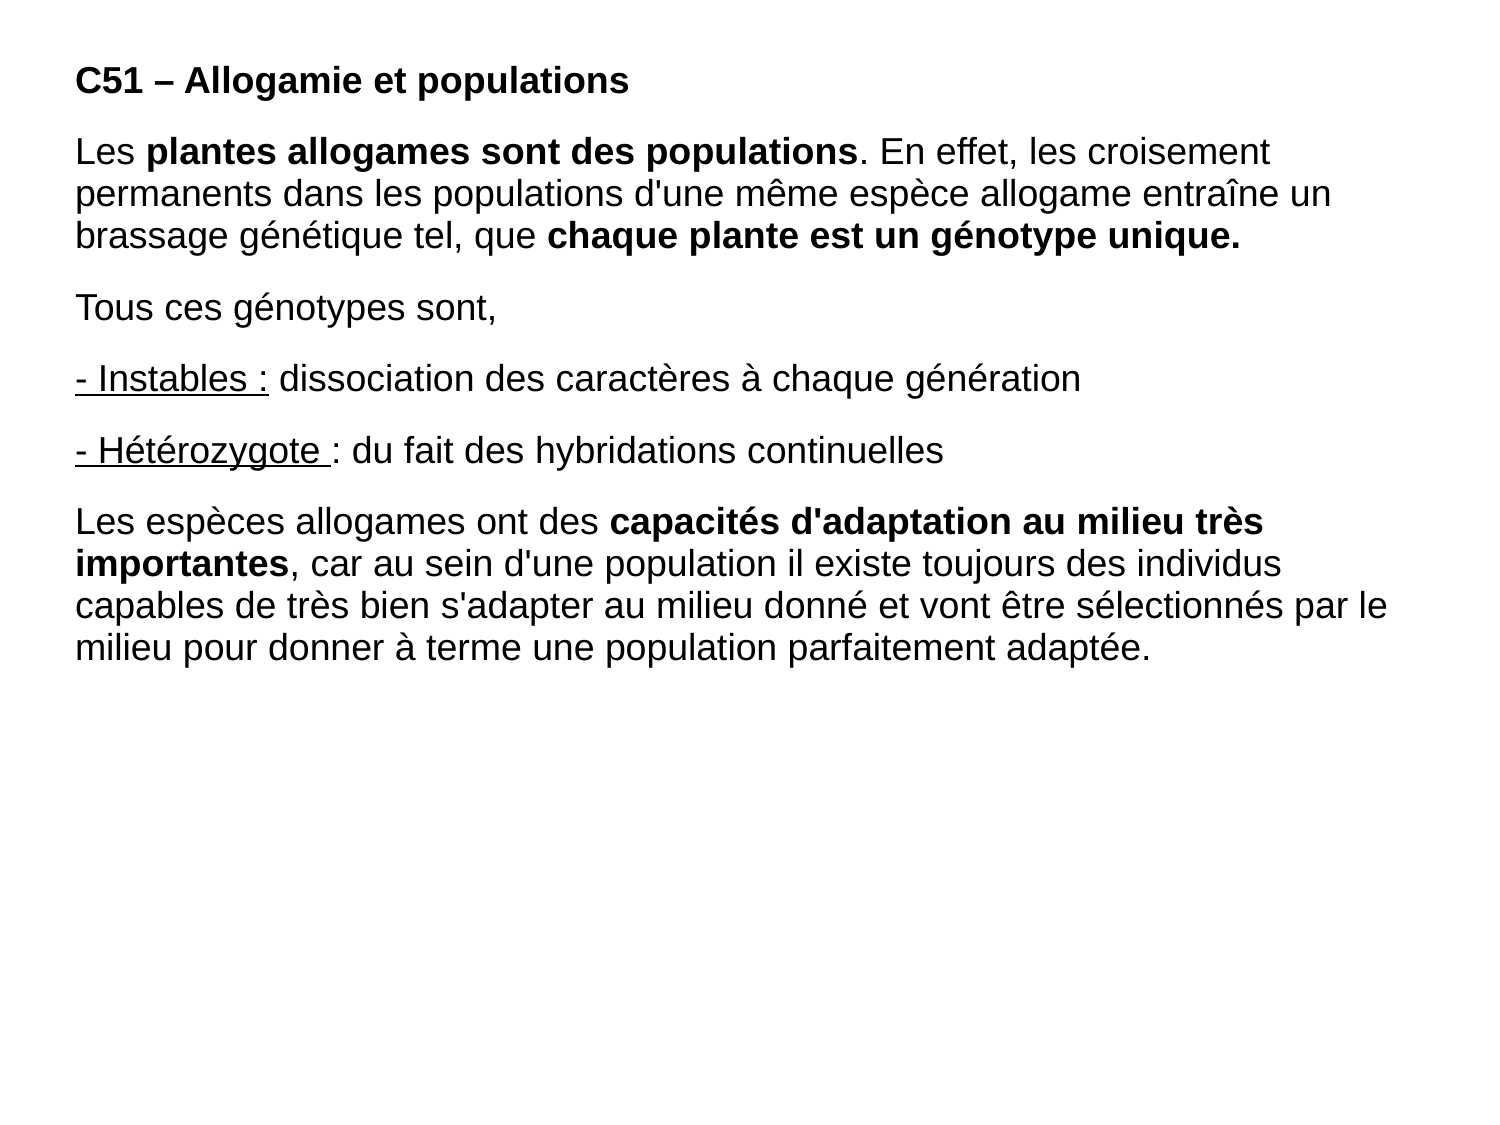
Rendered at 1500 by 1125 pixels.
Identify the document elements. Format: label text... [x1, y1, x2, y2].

list C51 – Allogamie et populations Les plantes allogames sont des populations. En effet, les croisement permanents dans les populations d'une même espèce allogame entraîne un brassage génétique tel, que chaque plante est un génotype unique. Tous ces génotypes sont, - Instables : dissociation des caractères à chaque génération - Hétérozygote : du fait des hybridations continuelles Les espèces allogames ont des capacités d'adaptation au milieu très importantes, car au sein d'une population il existe toujours des individus capables de très bien s'adapter au milieu donné et vont être sélectionnés par le milieu pour donner à terme une population parfaitement adaptée. [75, 59, 1425, 916]
